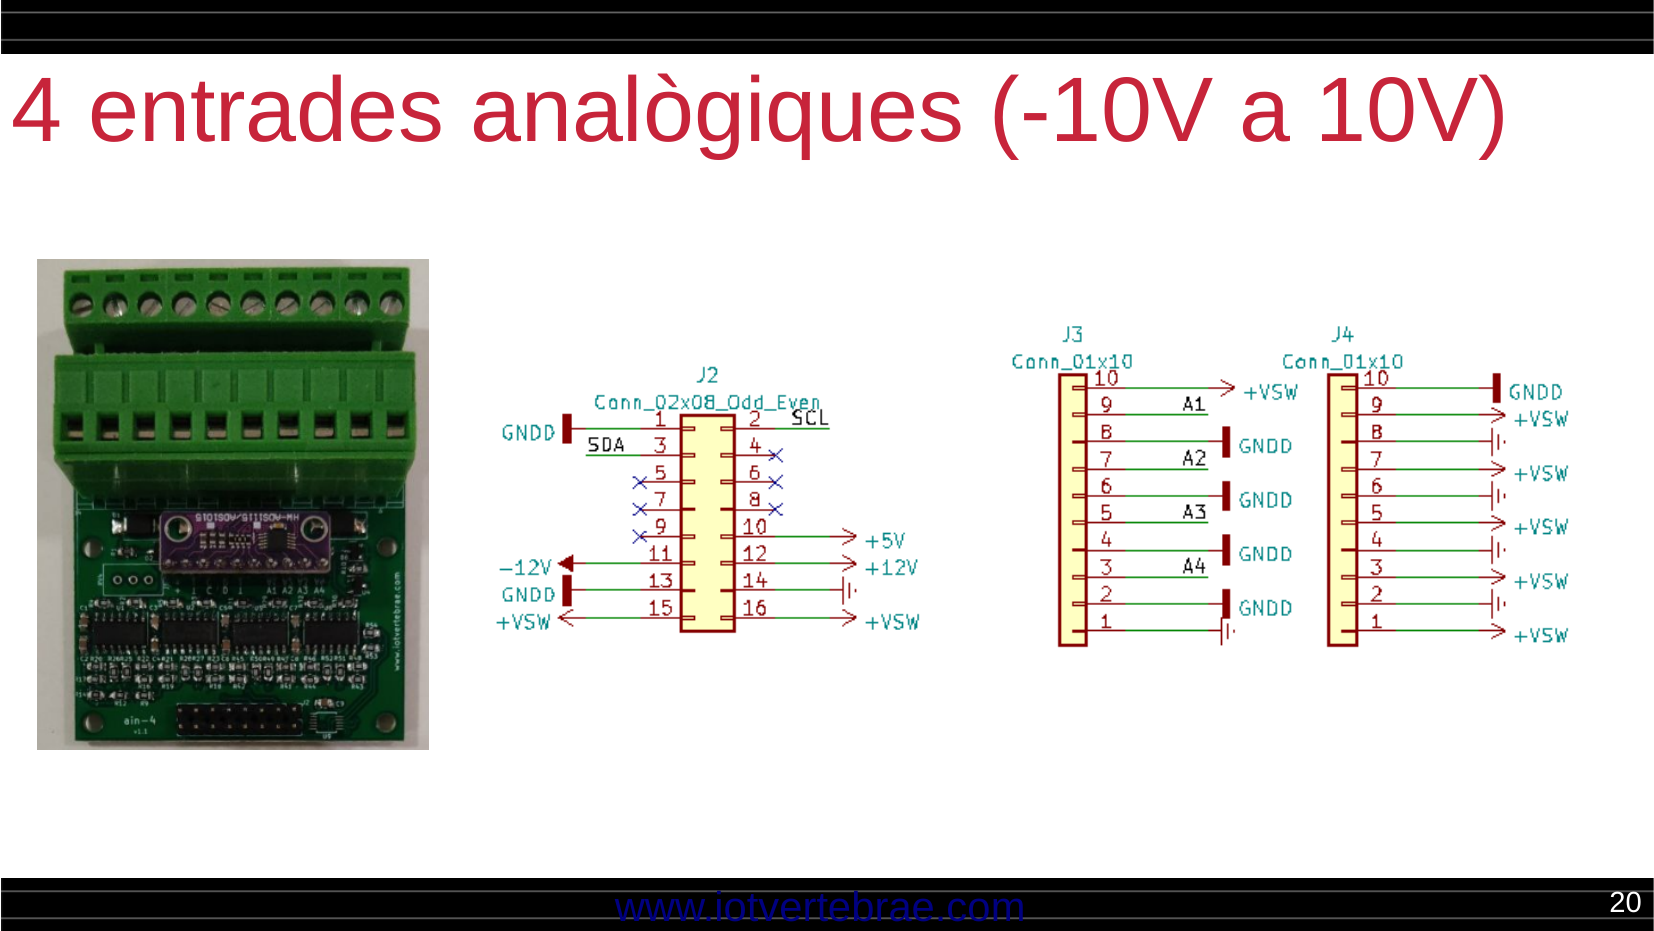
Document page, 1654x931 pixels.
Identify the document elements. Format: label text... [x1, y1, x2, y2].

picture [1351, 878, 1654, 931]
text_box www.iotvertebrae.com [600, 876, 1351, 931]
picture [486, 325, 1576, 655]
picture [1, 878, 600, 931]
picture [37, 259, 429, 751]
title 4 entrades analògiques (-10V a 10V) [11, 7, 1576, 213]
picture [1, 0, 1654, 54]
